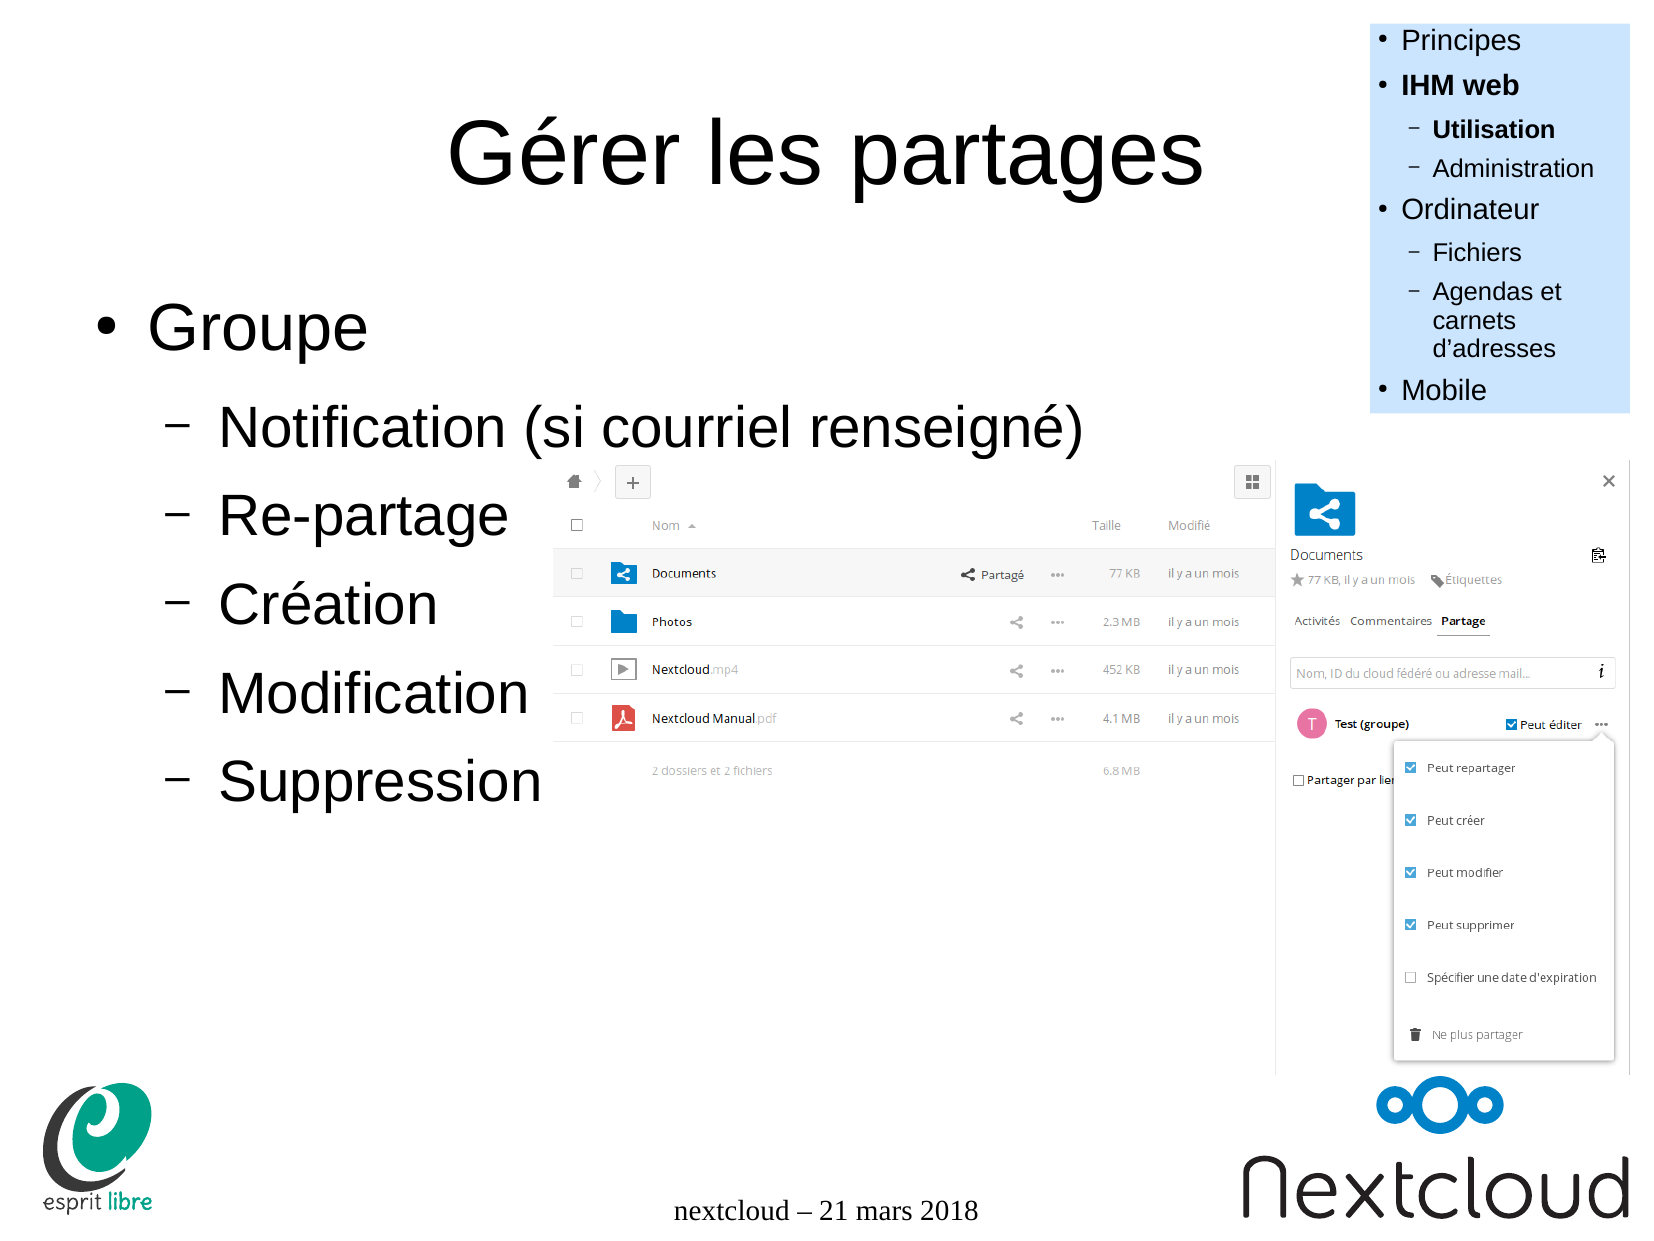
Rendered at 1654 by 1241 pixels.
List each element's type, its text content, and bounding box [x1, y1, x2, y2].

picture [553, 460, 1630, 1075]
list Groupe Notification (si courriel renseigné) Re-partage Création Modification Suppression [76, 290, 1565, 1010]
list Principes IHM web Utilisation Administration Ordinateur Fichiers Agendas et carnets d’adresses Mobile [1370, 23, 1630, 414]
title Gérer les partages [82, 49, 1370, 257]
